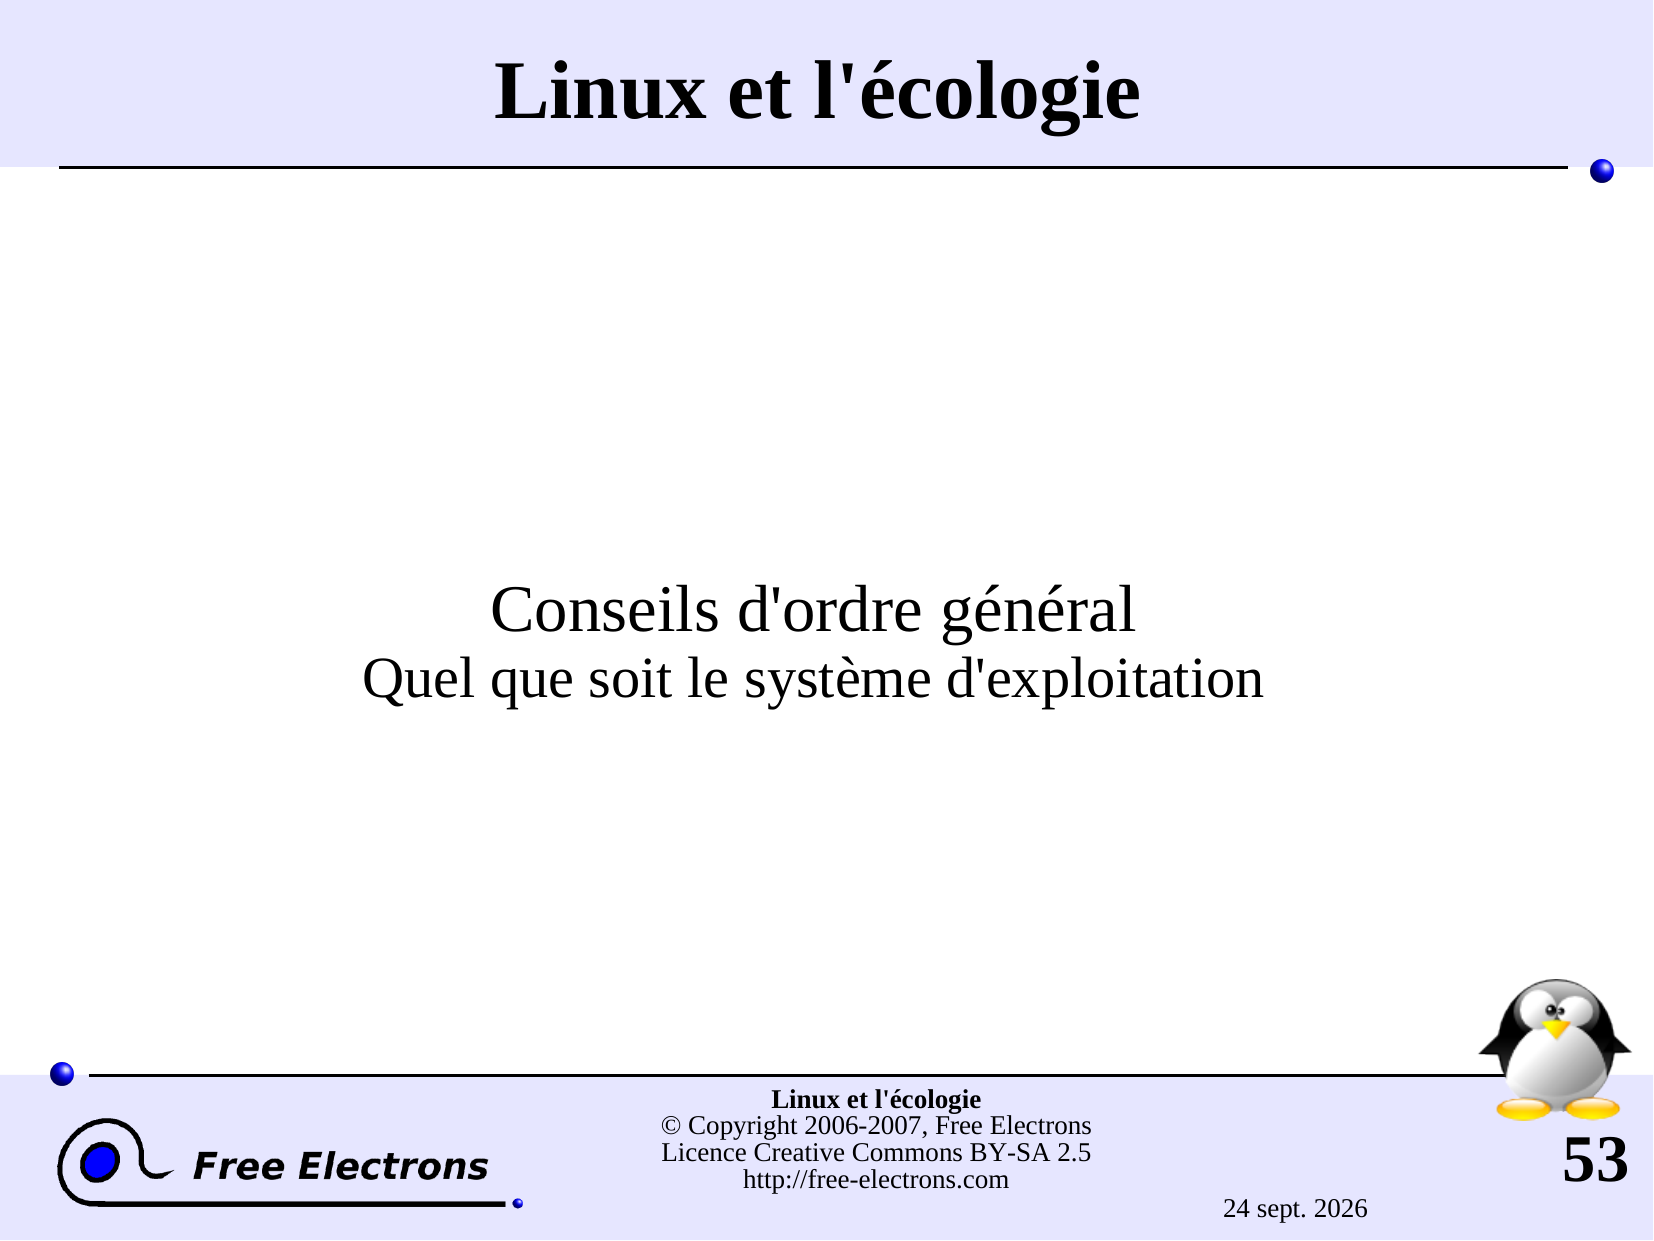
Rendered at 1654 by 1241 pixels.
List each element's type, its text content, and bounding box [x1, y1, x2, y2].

picture [1476, 979, 1634, 1121]
subtitle Conseils d'ordre général Quel que soit le système d'exploitation [54, 216, 1574, 1066]
title Linux et l'écologie [33, 29, 1604, 153]
picture [50, 1107, 527, 1216]
